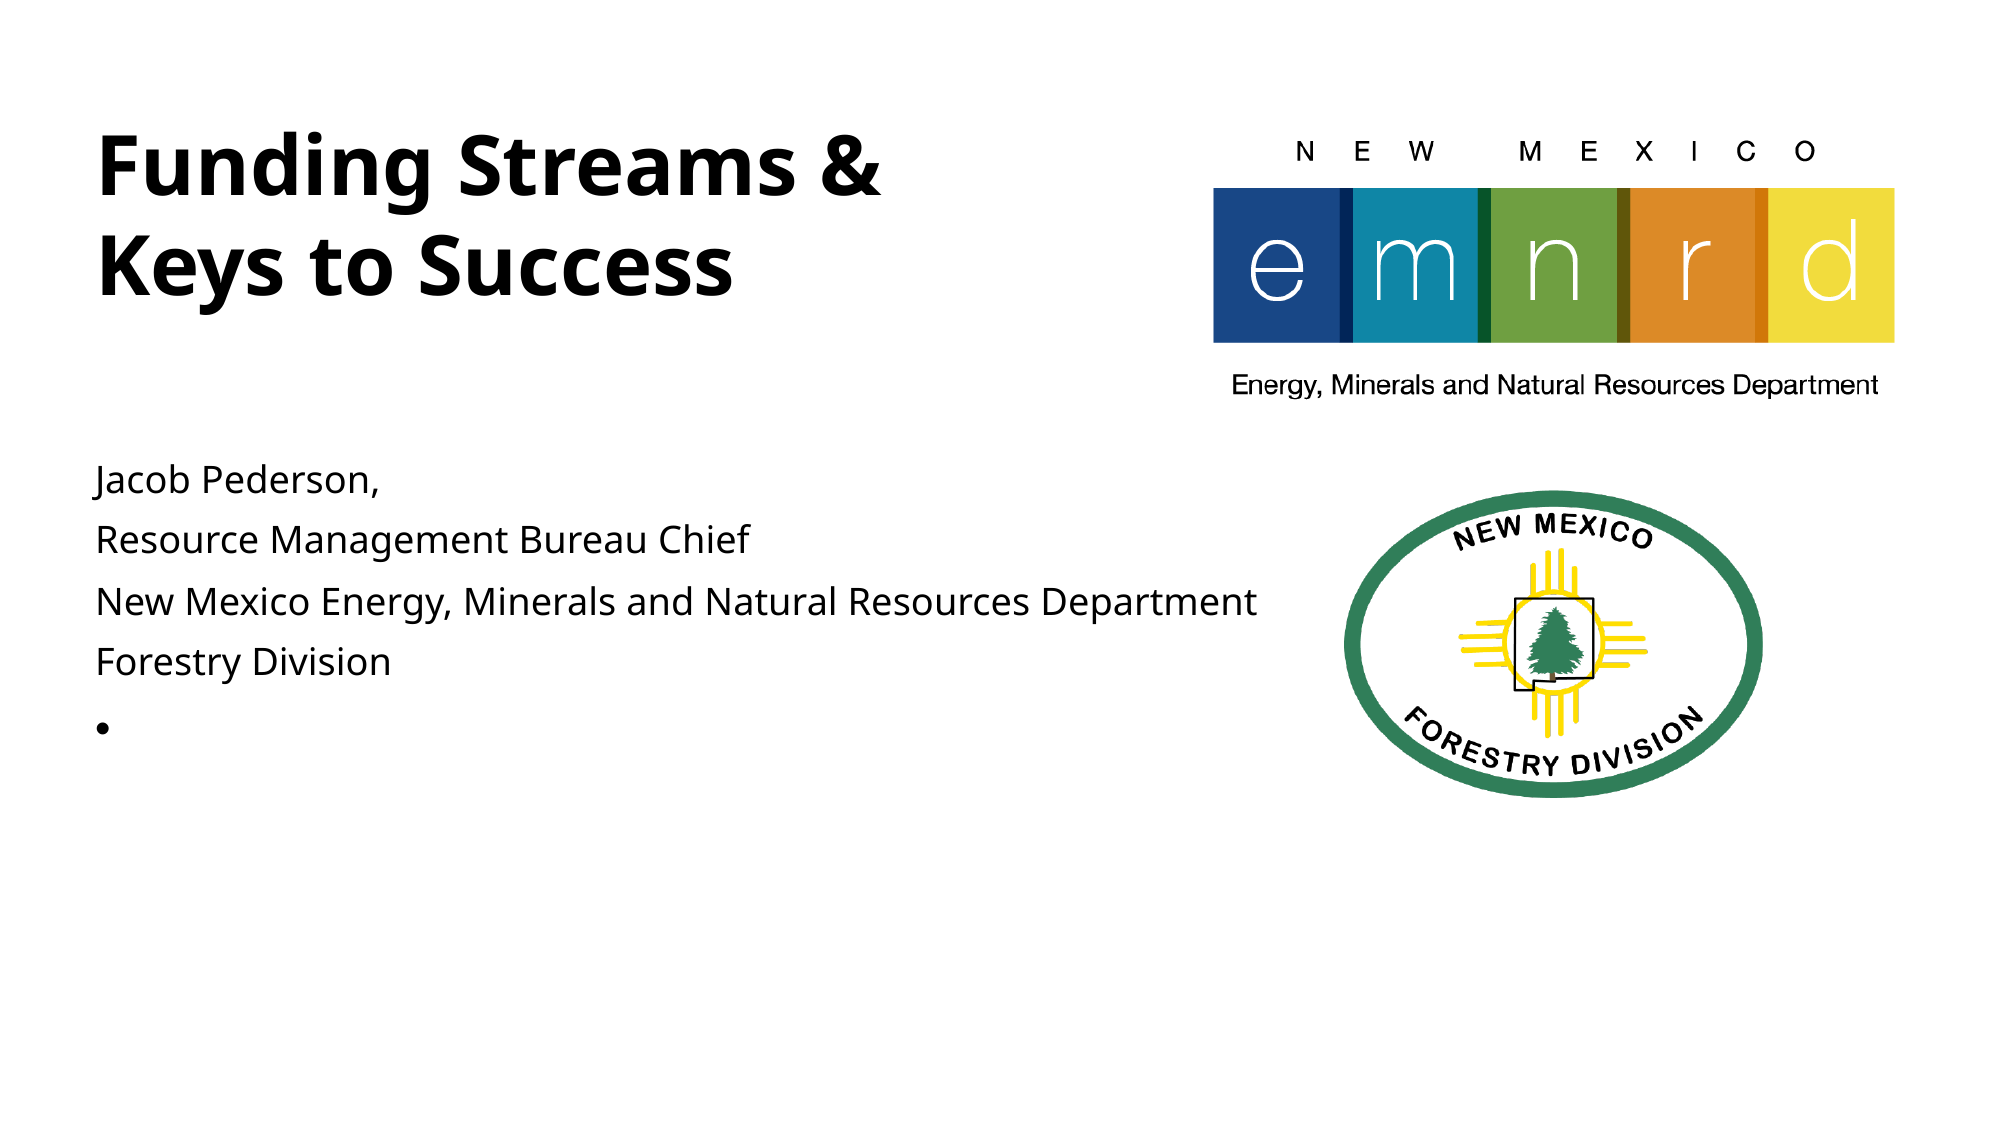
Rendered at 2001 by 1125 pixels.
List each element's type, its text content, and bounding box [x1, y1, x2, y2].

list Jacob Pederson, Resource Management Bureau Chief New Mexico Energy, Minerals and Natural Resources Department Forestry Division [80, 452, 1292, 723]
picture [1344, 490, 1763, 798]
text_box Funding Streams & Keys to Success [80, 104, 1078, 322]
picture [1174, 74, 1933, 453]
